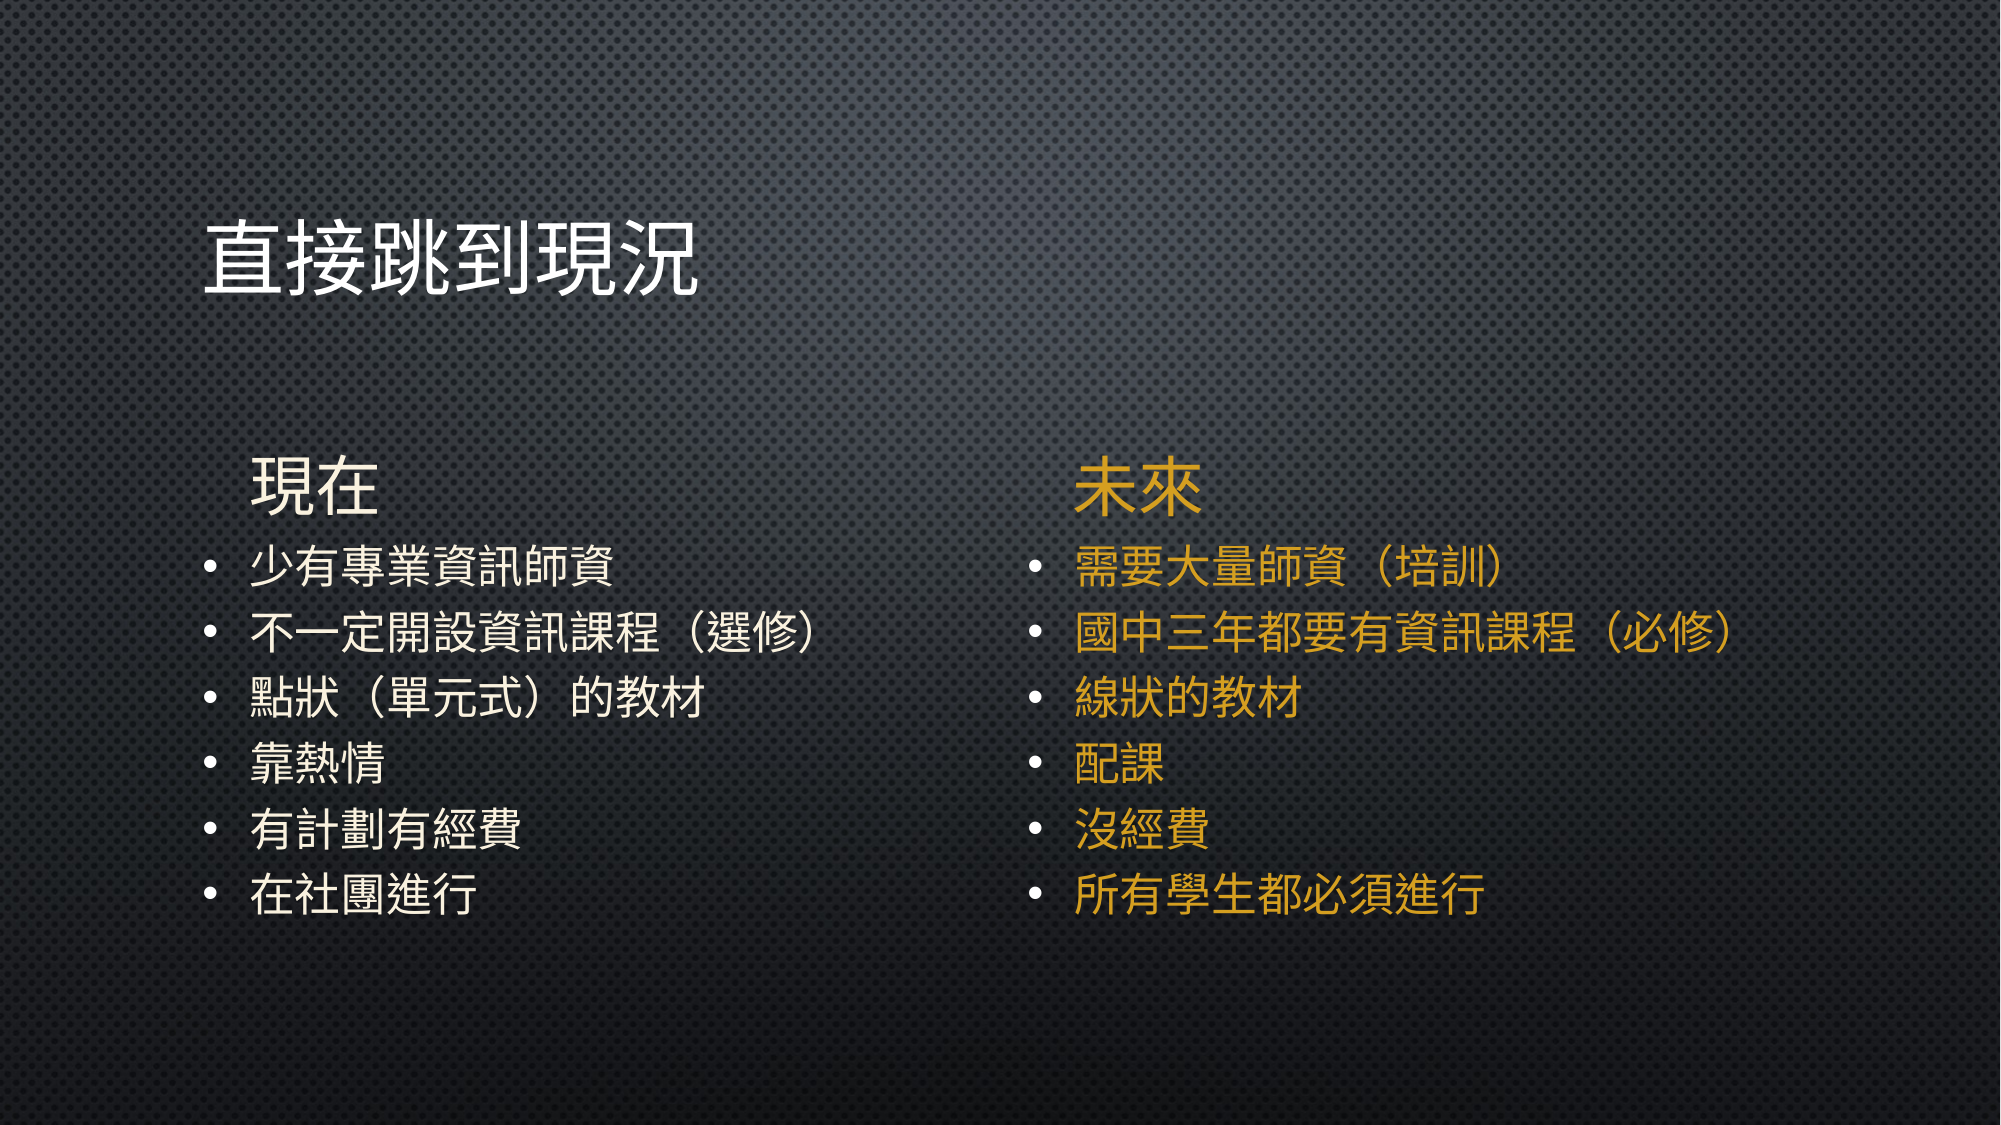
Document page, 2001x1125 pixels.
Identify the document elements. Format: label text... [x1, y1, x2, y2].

list 需要大量師資（培訓） 國中三年都要有資訊課程（必修） 線狀的教材 配課 沒經費 所有學生都必須進行 [1012, 541, 1813, 960]
list 現在 [234, 436, 988, 531]
list 少有專業資訊師資 不一定開設資訊課程（選修） 點狀（單元式）的教材 靠熱情 有計劃有經費 在社團進行 [187, 541, 988, 960]
title 直接跳到現況 [186, 99, 1812, 413]
list 未來 [1057, 437, 1813, 533]
